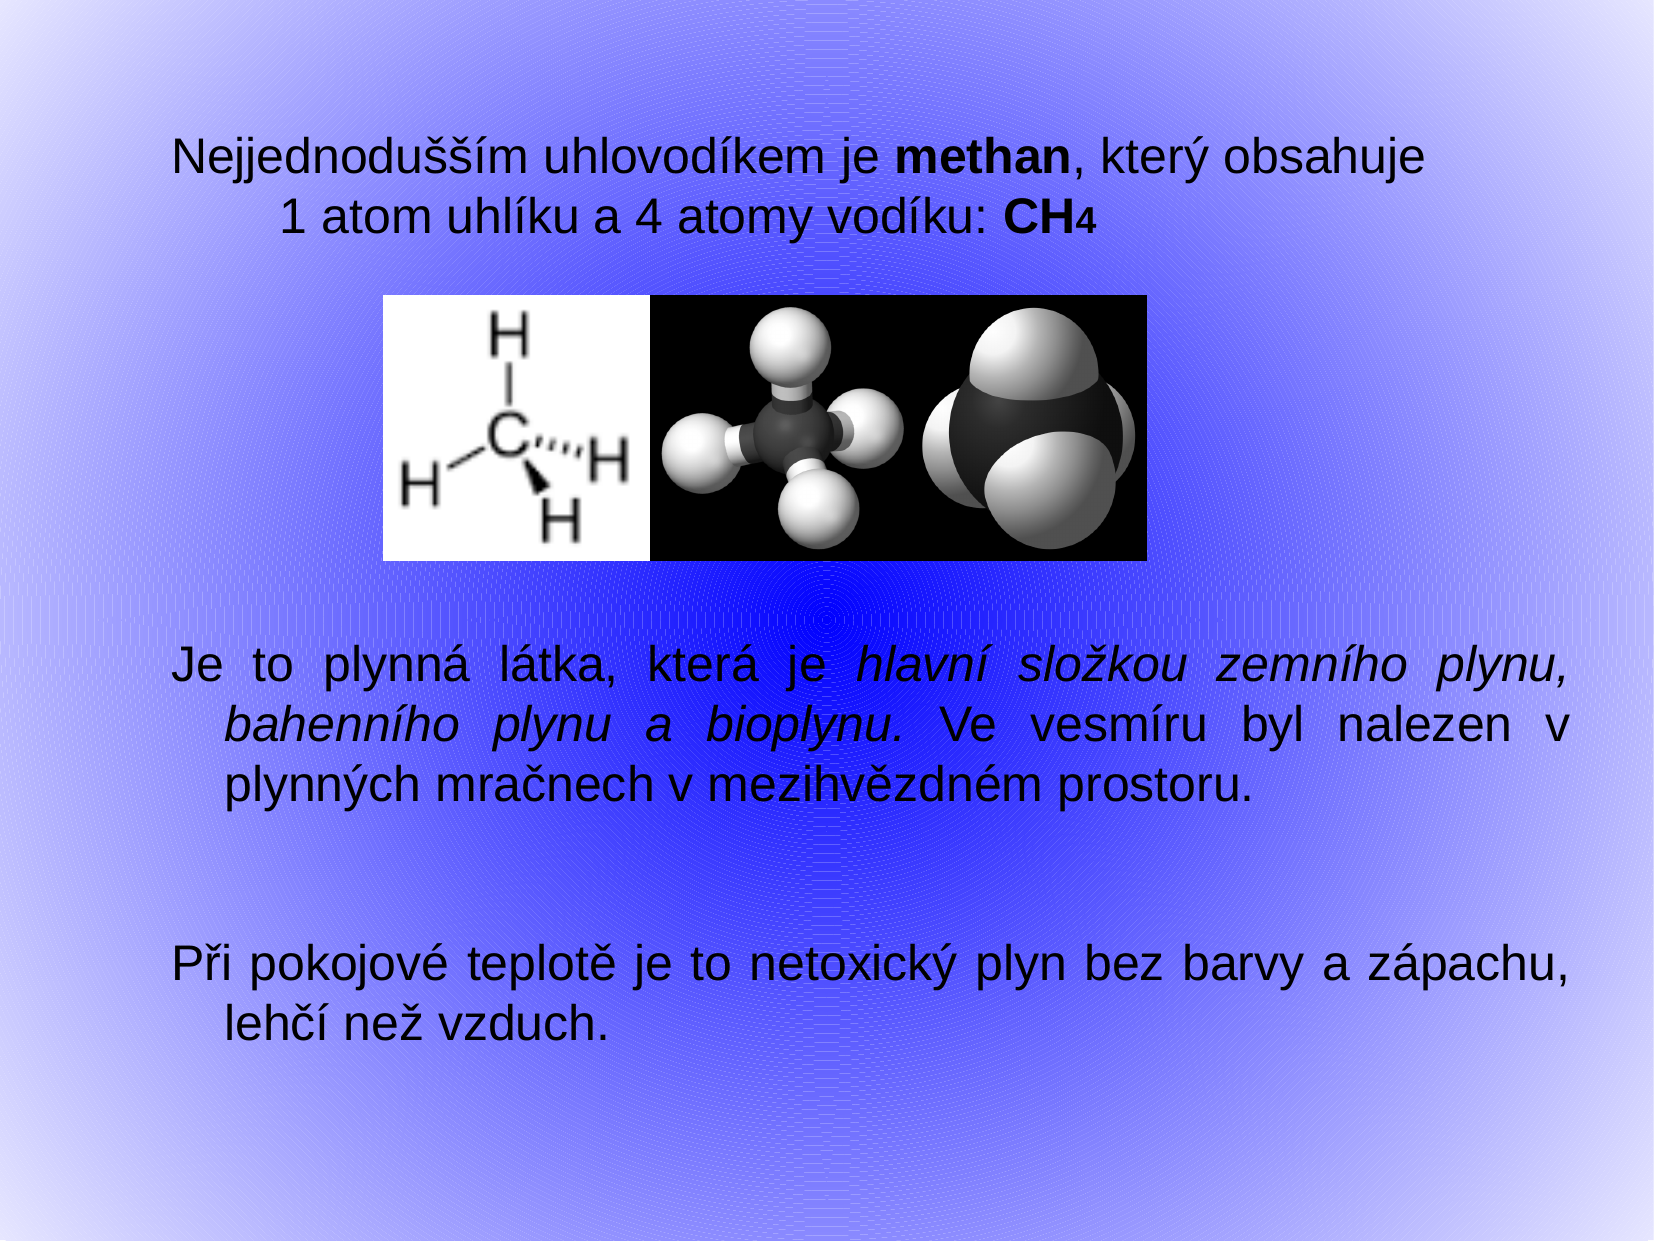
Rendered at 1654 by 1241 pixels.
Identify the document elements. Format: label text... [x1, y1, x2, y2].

list Nejjednodušším uhlovodíkem je methan, který obsahuje 1 atom uhlíku a 4 atomy vodíku: CH4 Je to plynná látka, která je hlavní složkou zemního plynu, bahenního plynu a bioplynu. Ve vesmíru byl nalezen v plynných mračnech v mezihvězdném prostoru. Při pokojové teplotě je to netoxický plyn bez barvy a zápachu, lehčí než vzduch. [82, 123, 1571, 1241]
picture [383, 295, 1147, 562]
